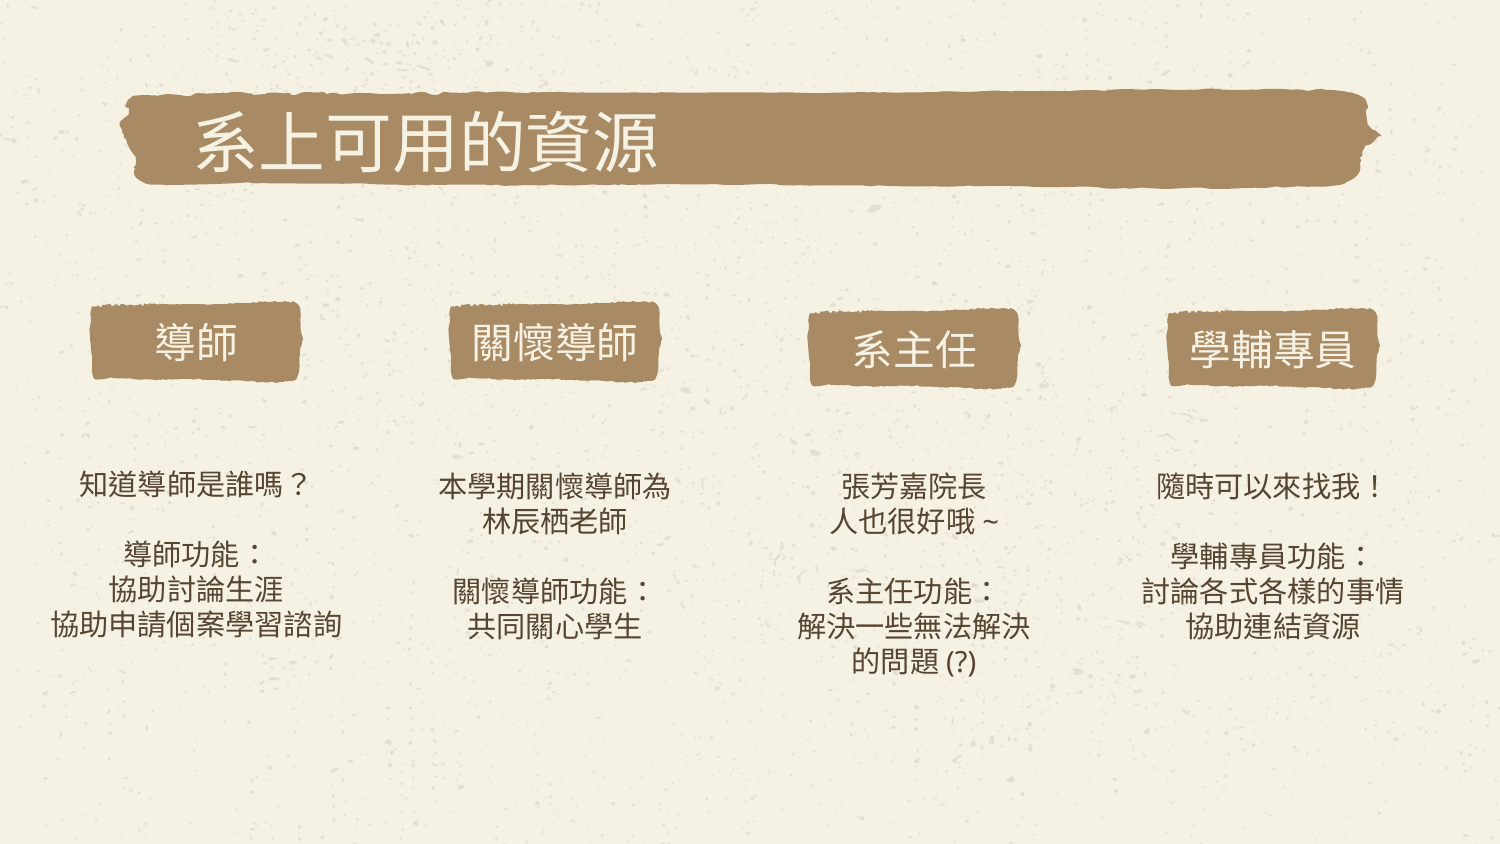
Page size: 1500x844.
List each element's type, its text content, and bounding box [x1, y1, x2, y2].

text_box 系上可用的資源 [177, 93, 945, 189]
text_box 系主任 [807, 307, 1022, 390]
text_box 隨時可以來找我！ 學輔專員功能： 討論各式各樣的事情 協助連結資源 [1110, 460, 1436, 651]
text_box 知道導師是誰嗎？ 導師功能： 協助討論生涯 協助申請個案學習諮詢 [30, 458, 363, 649]
text_box 張芳嘉院長 人也很好哦~ 系主任功能： 解決一些無法解決的問題(?) [778, 460, 1050, 686]
picture [0, 0, 1500, 844]
text_box 導師 [89, 301, 304, 383]
text_box 本學期關懷導師為 林辰栖老師 關懷導師功能： 共同關心學生 [419, 460, 691, 651]
text_box 關懷導師 [448, 301, 663, 383]
text_box 學輔專員 [1166, 307, 1381, 390]
